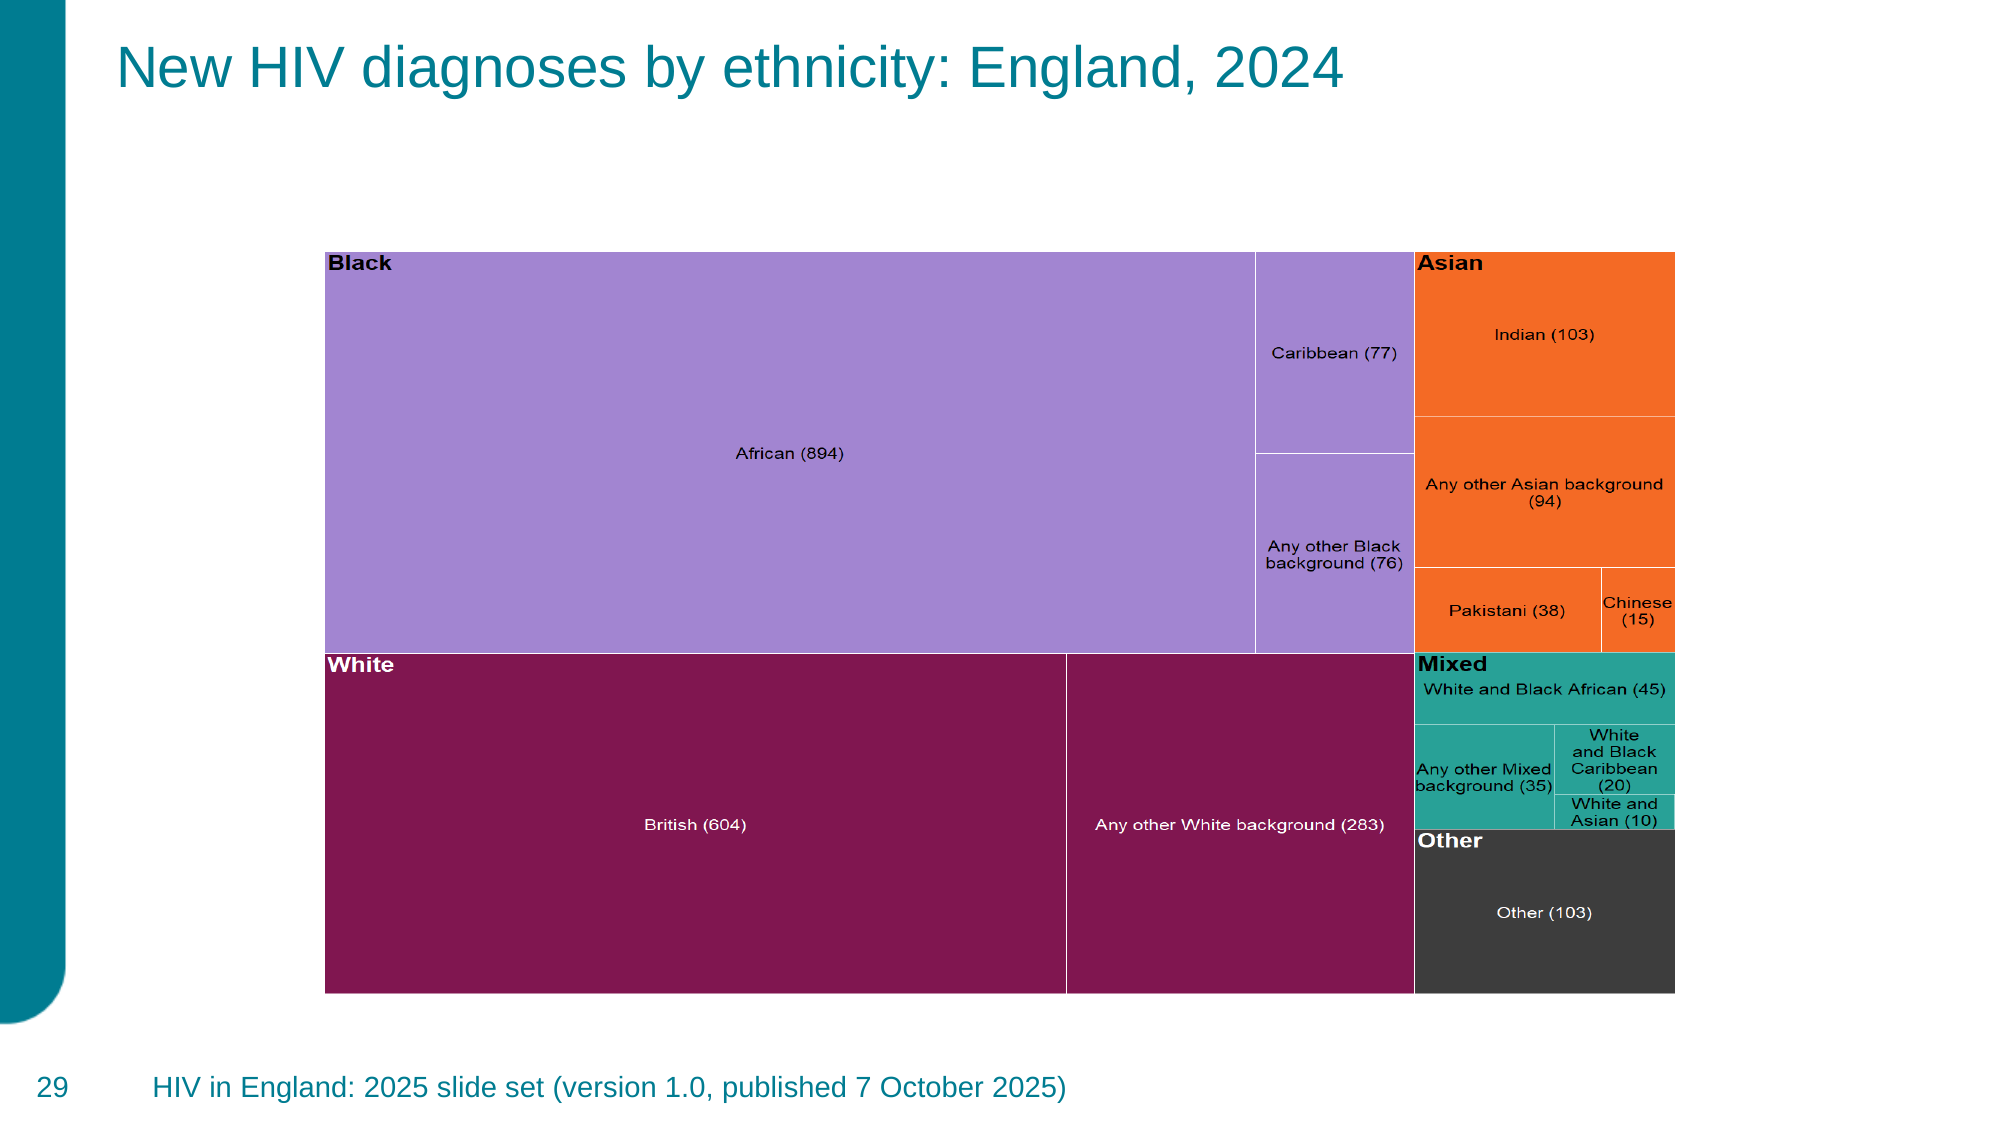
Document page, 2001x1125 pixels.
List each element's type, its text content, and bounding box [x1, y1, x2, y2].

title New HIV diagnoses by ethnicity: England, 2024 [101, 29, 1974, 189]
text_box HIV in England: 2025 slide set (version 1.0, published 7 October 2025) [137, 1056, 1780, 1116]
picture [324, 251, 1675, 994]
text_box [21, 1056, 120, 1117]
